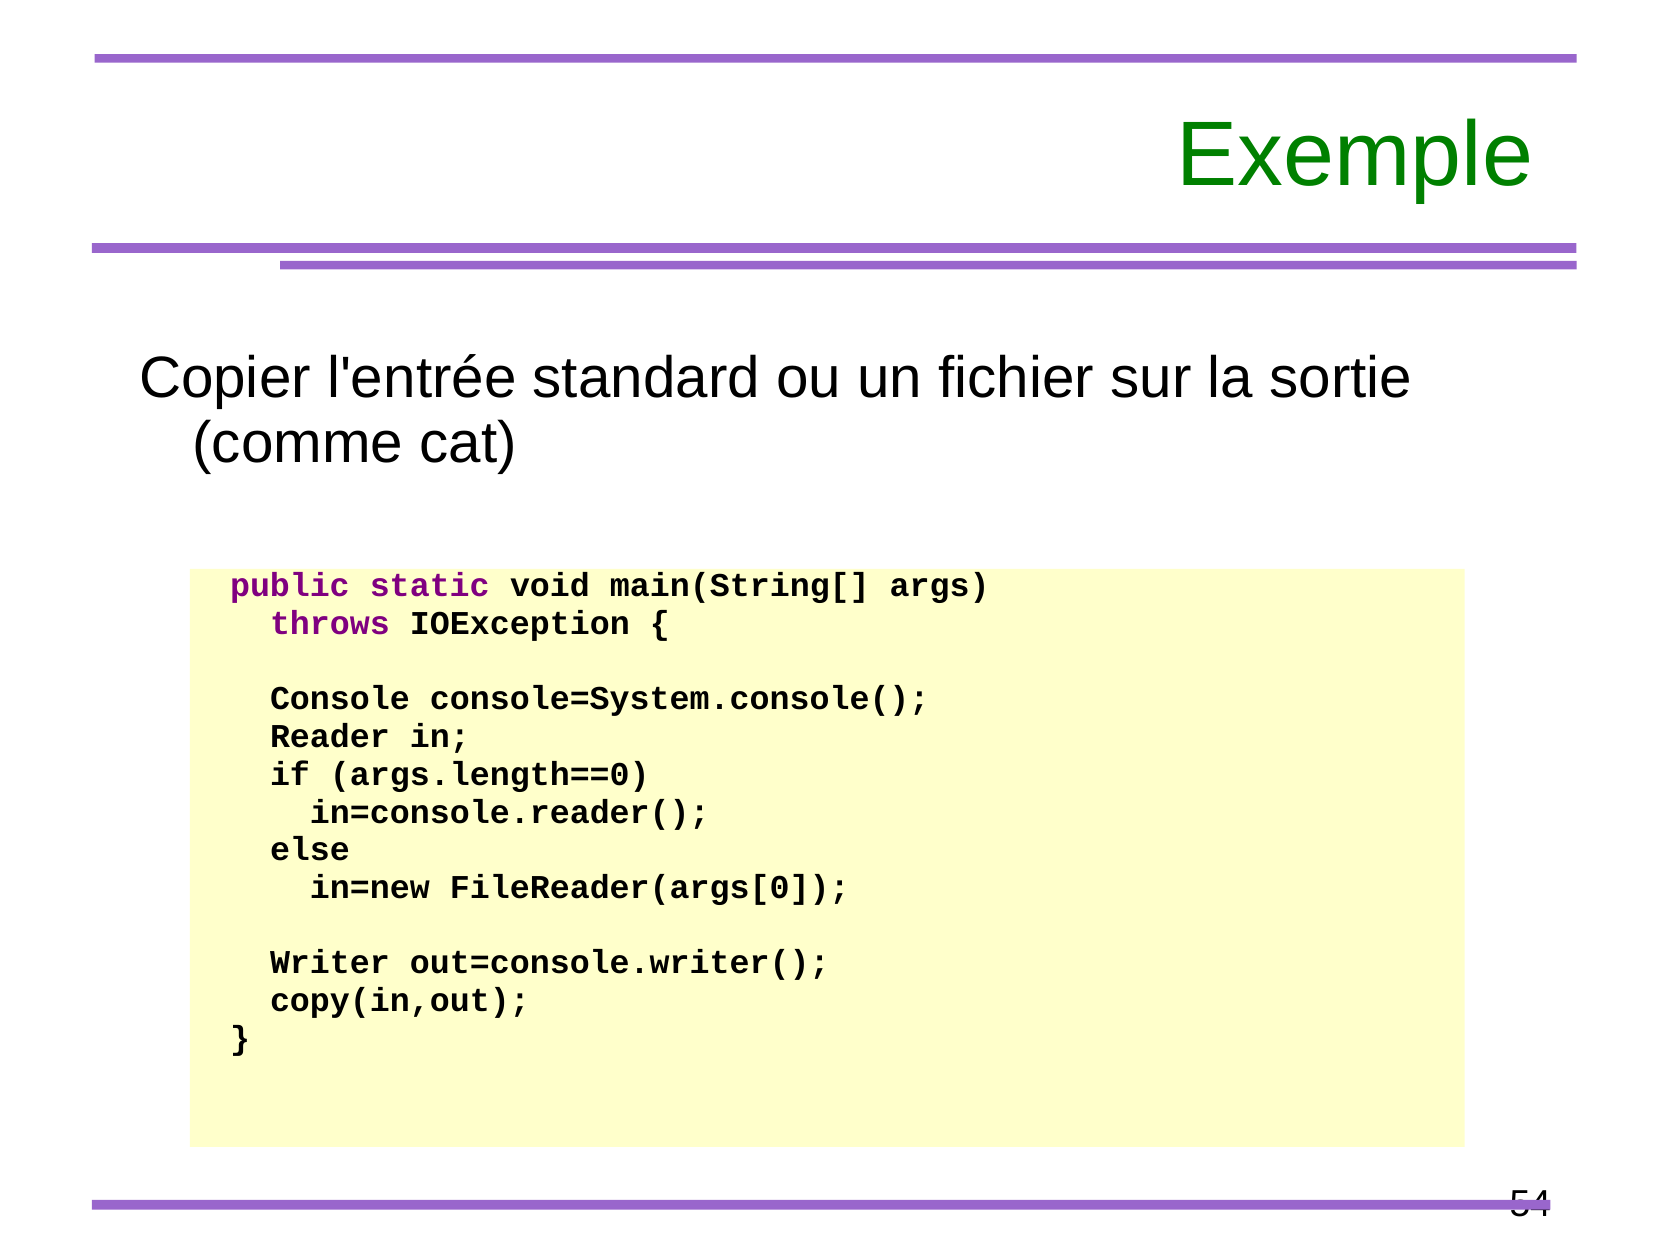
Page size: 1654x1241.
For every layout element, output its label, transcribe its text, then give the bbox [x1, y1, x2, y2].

text_box public static void main(String[] args) throws IOException { Console console=System.console(); Reader in; if (args.length==0) in=console.reader(); else in=new FileReader(args[0]); Writer out=console.writer(); copy(in,out); } [189, 568, 1465, 1147]
list Copier l'entrée standard ou un fichier sur la sortie (comme cat) [121, 344, 1534, 537]
title Exemple [121, 49, 1534, 257]
